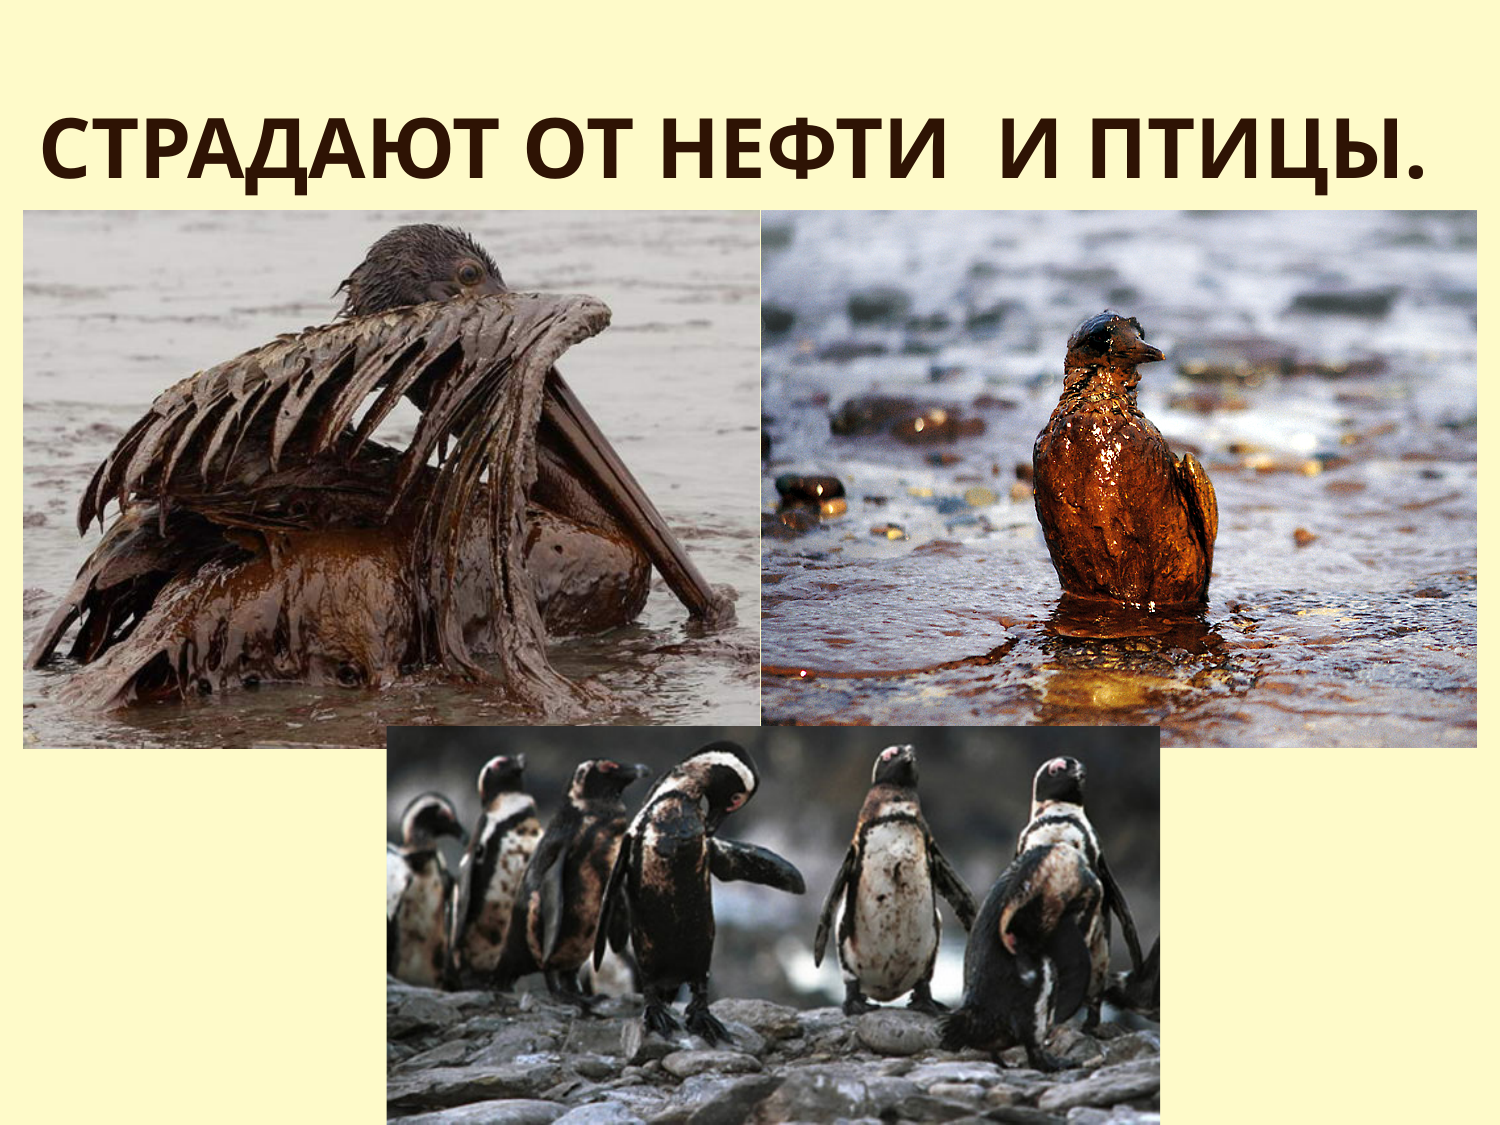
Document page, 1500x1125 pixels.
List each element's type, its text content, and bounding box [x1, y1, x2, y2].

title Страдают от нефти и птицы. [23, 87, 1477, 176]
picture [23, 210, 1477, 1125]
